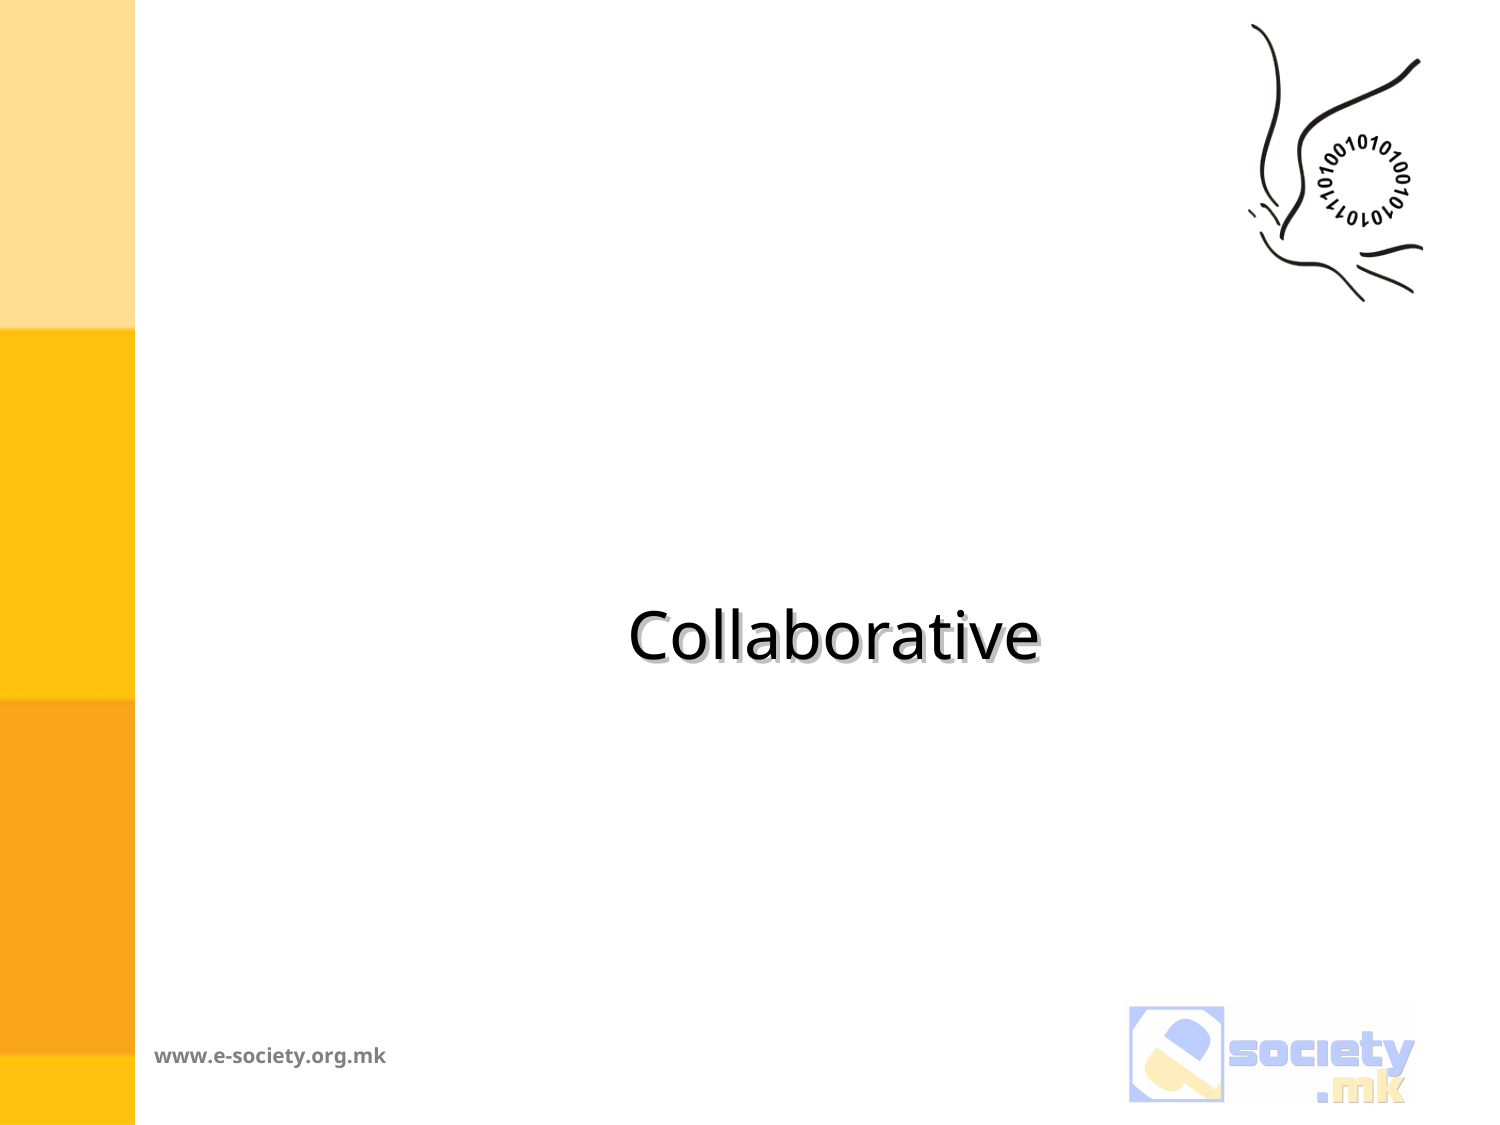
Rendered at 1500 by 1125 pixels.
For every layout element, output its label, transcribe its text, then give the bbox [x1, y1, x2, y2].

picture [1248, 24, 1424, 262]
subtitle Collaborative [169, 262, 1425, 1006]
picture [0, 0, 135, 1125]
